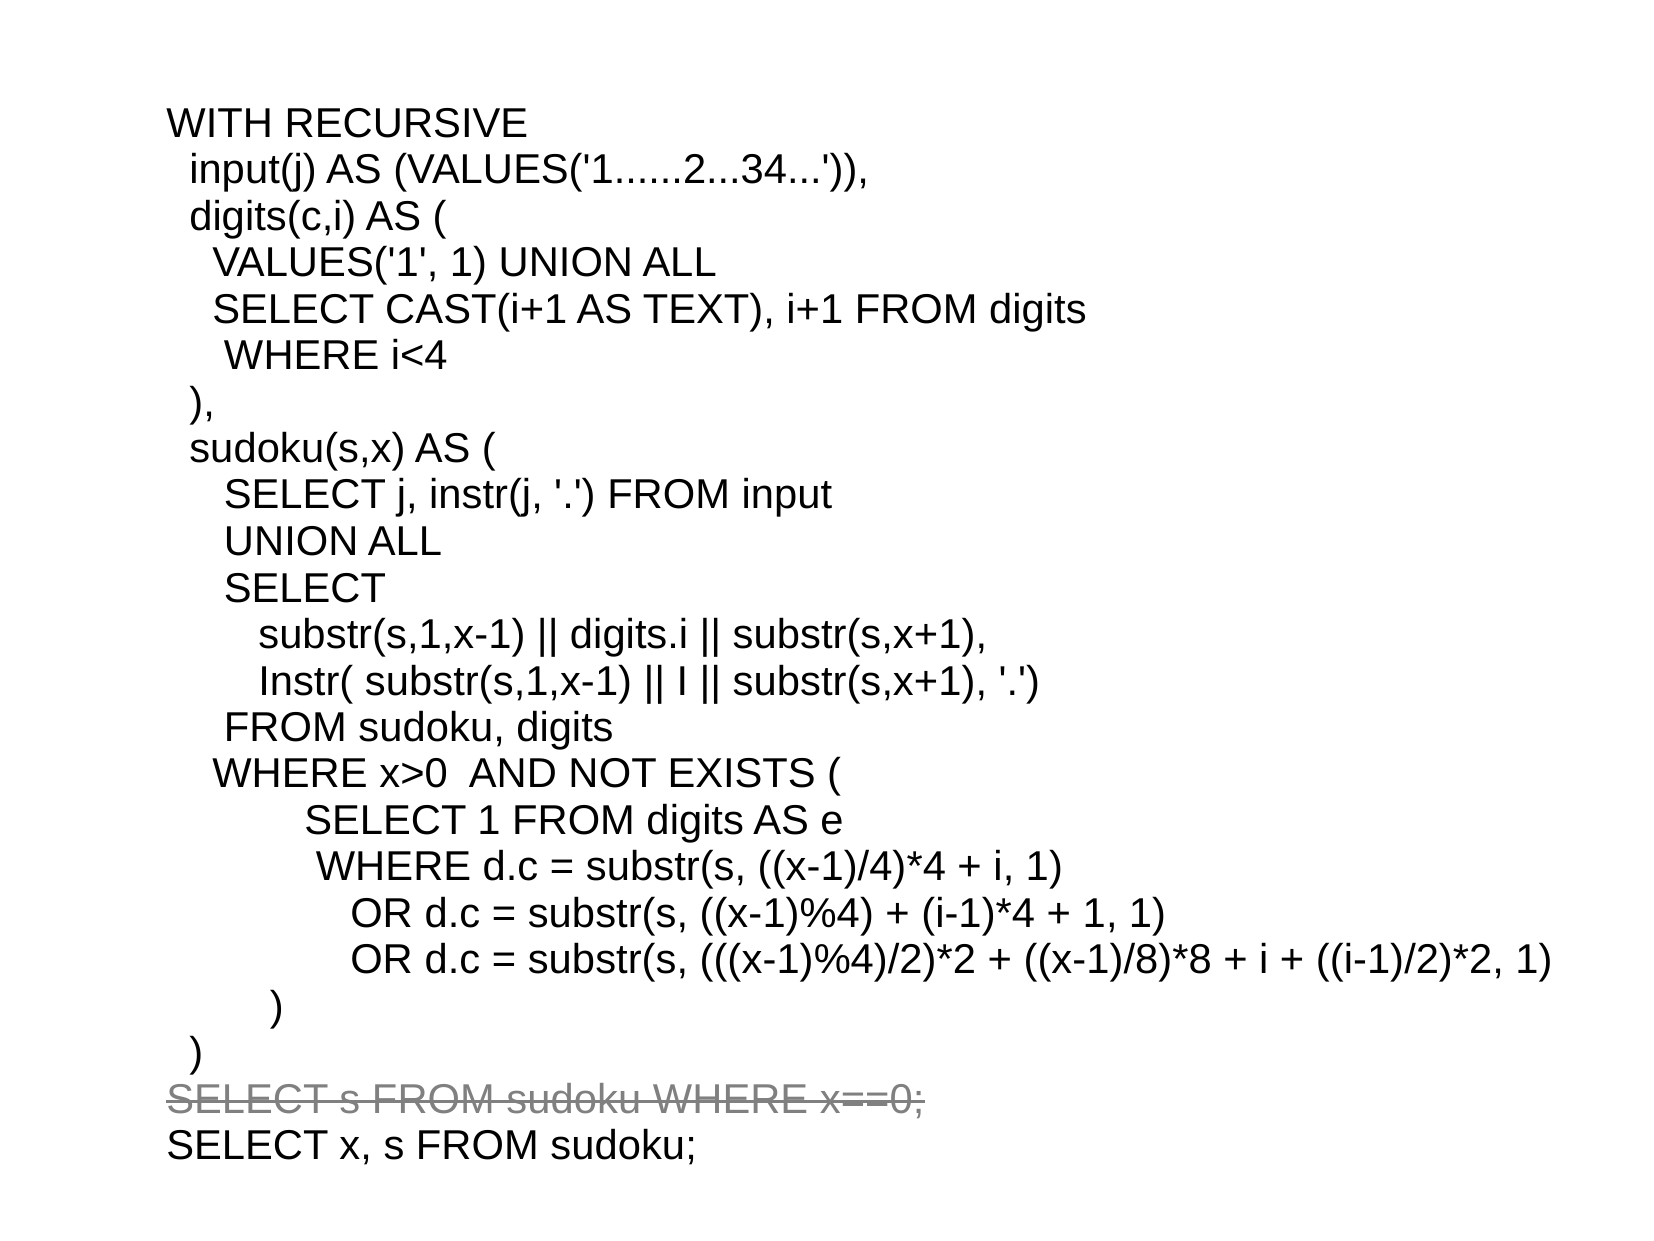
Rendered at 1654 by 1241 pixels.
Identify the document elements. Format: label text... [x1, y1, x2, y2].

text_box WITH RECURSIVE input(j) AS (VALUES('1......2...34...')), digits(c,i) AS ( VALUES('1', 1) UNION ALL SELECT CAST(i+1 AS TEXT), i+1 FROM digits WHERE i<4 ), sudoku(s,x) AS ( SELECT j, instr(j, '.') FROM input UNION ALL SELECT substr(s,1,x-1) || digits.i || substr(s,x+1), Instr( substr(s,1,x-1) || I || substr(s,x+1), '.') FROM sudoku, digits WHERE x>0 AND NOT EXISTS ( SELECT 1 FROM digits AS e WHERE d.c = substr(s, ((x-1)/4)*4 + i, 1) OR d.c = substr(s, ((x-1)%4) + (i-1)*4 + 1, 1) OR d.c = substr(s, (((x-1)%4)/2)*2 + ((x-1)/8)*8 + i + ((i-1)/2)*2, 1) ) ) SELECT s FROM sudoku WHERE x==0; SELECT x, s FROM sudoku; [151, 92, 1569, 1189]
